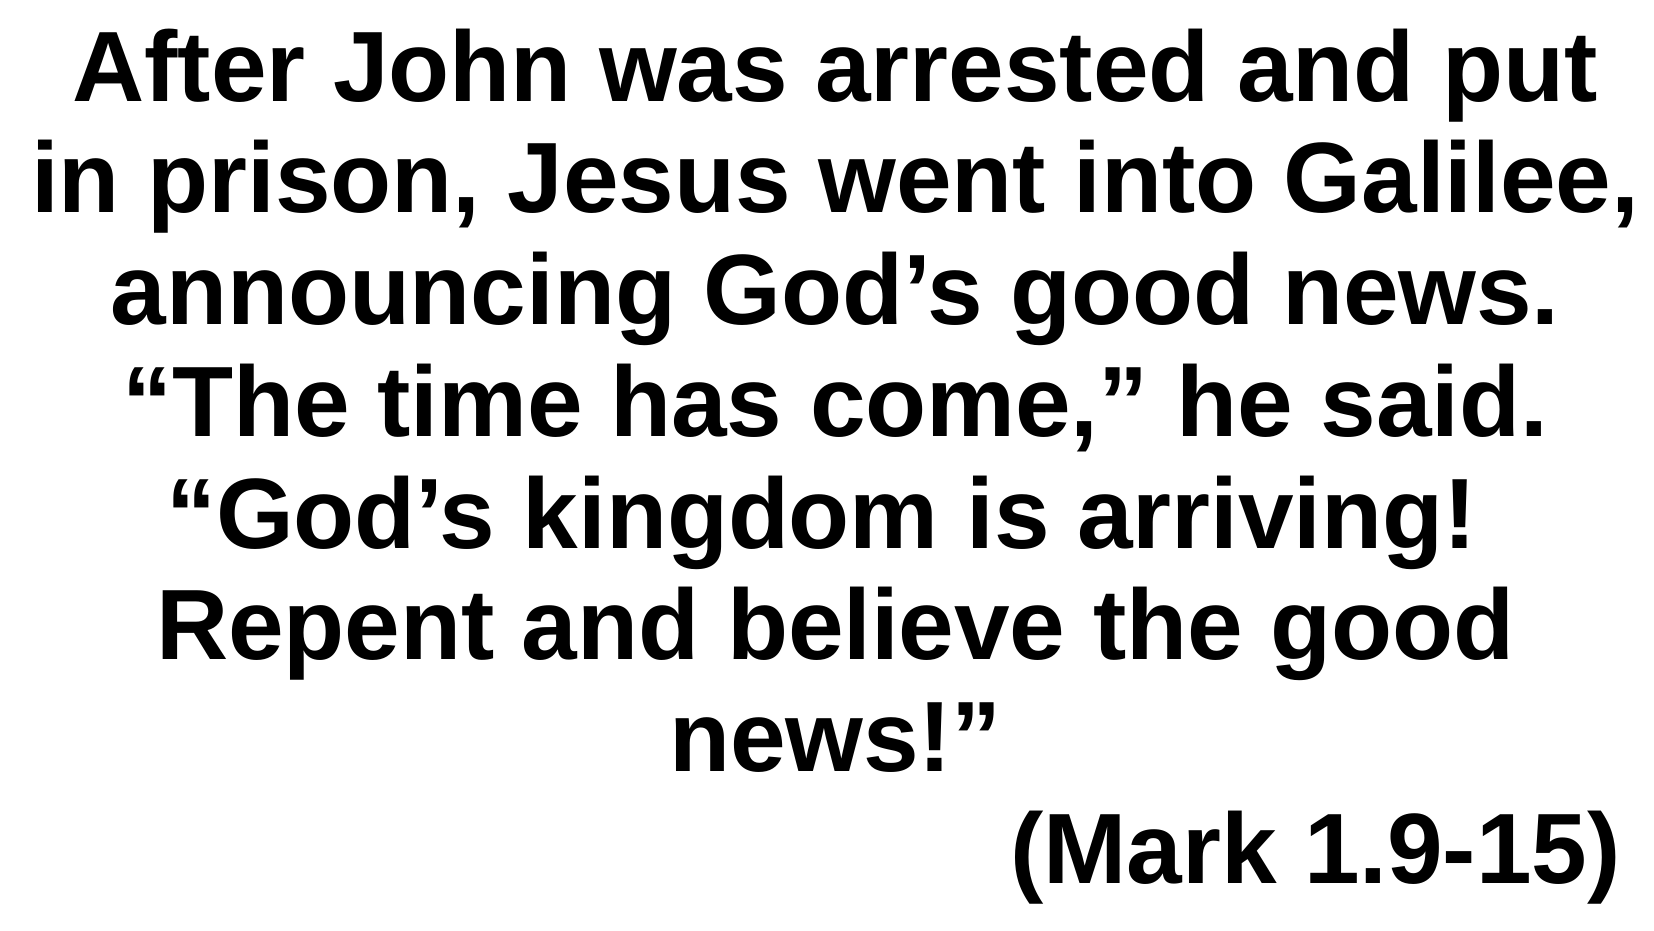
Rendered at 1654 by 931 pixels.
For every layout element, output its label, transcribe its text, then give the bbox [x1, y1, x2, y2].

title After John was arrested and put in prison, Jesus went into Galilee, announcing God’s good news. “The time has come,” he said. “God’s kingdom is arriving! Repent and believe the good news!” (Mark 1.9-15) [17, 0, 1654, 916]
